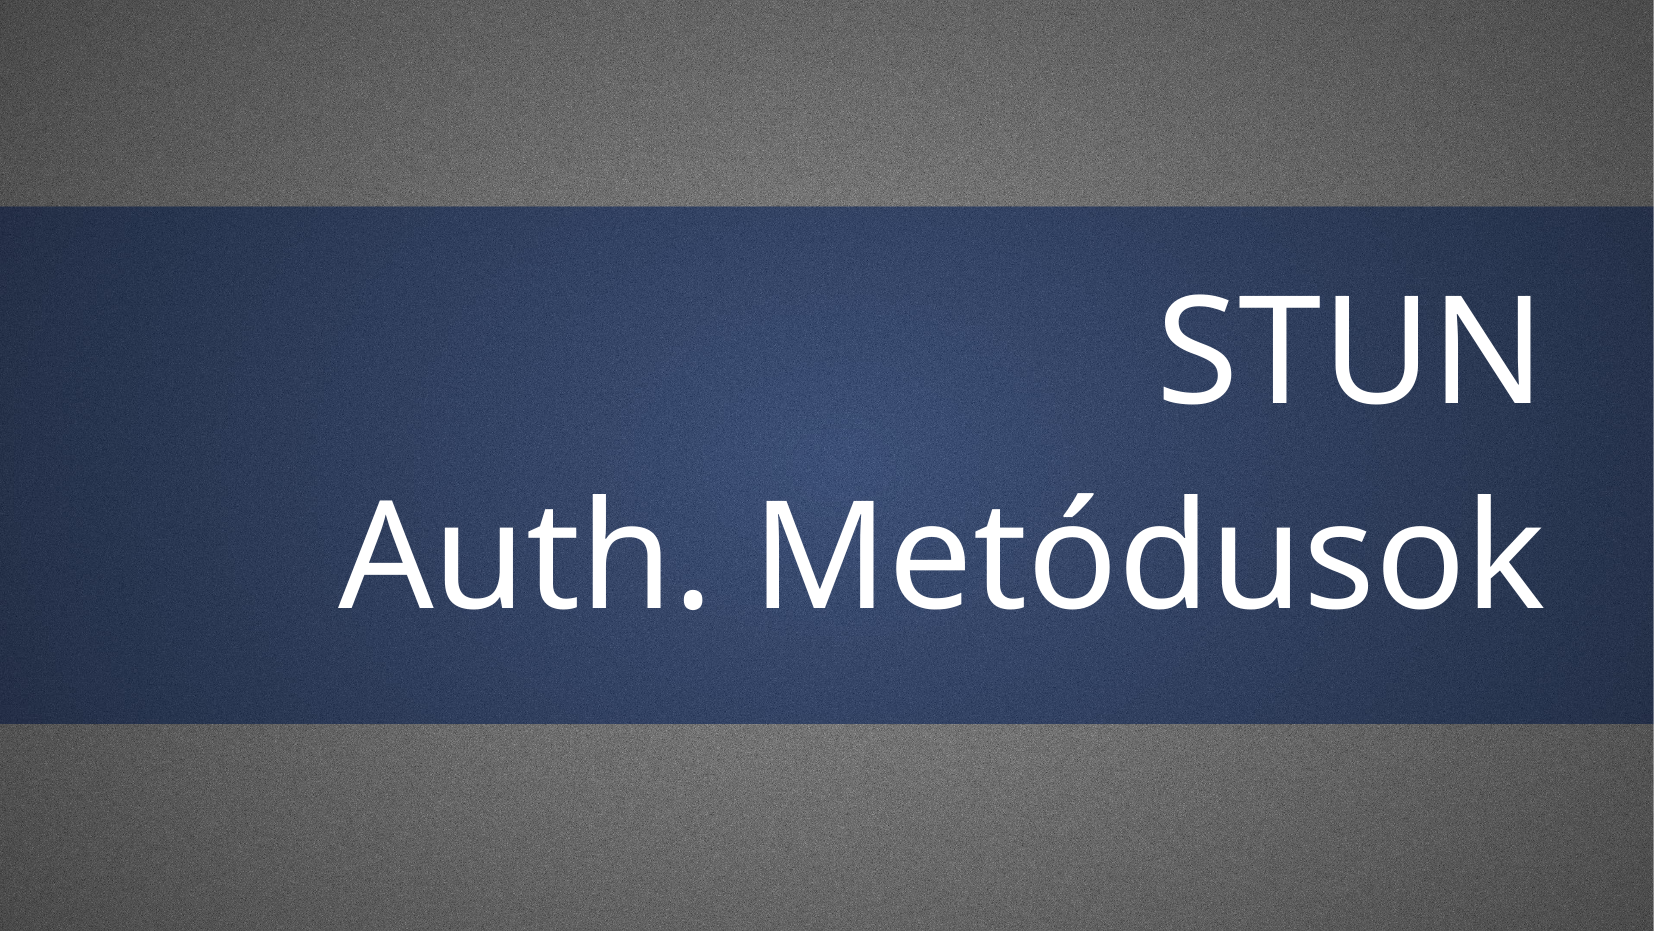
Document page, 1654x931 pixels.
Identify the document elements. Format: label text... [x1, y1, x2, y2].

picture [0, 0, 1654, 931]
text_box STUN Auth. Metódusok [264, 236, 1561, 601]
